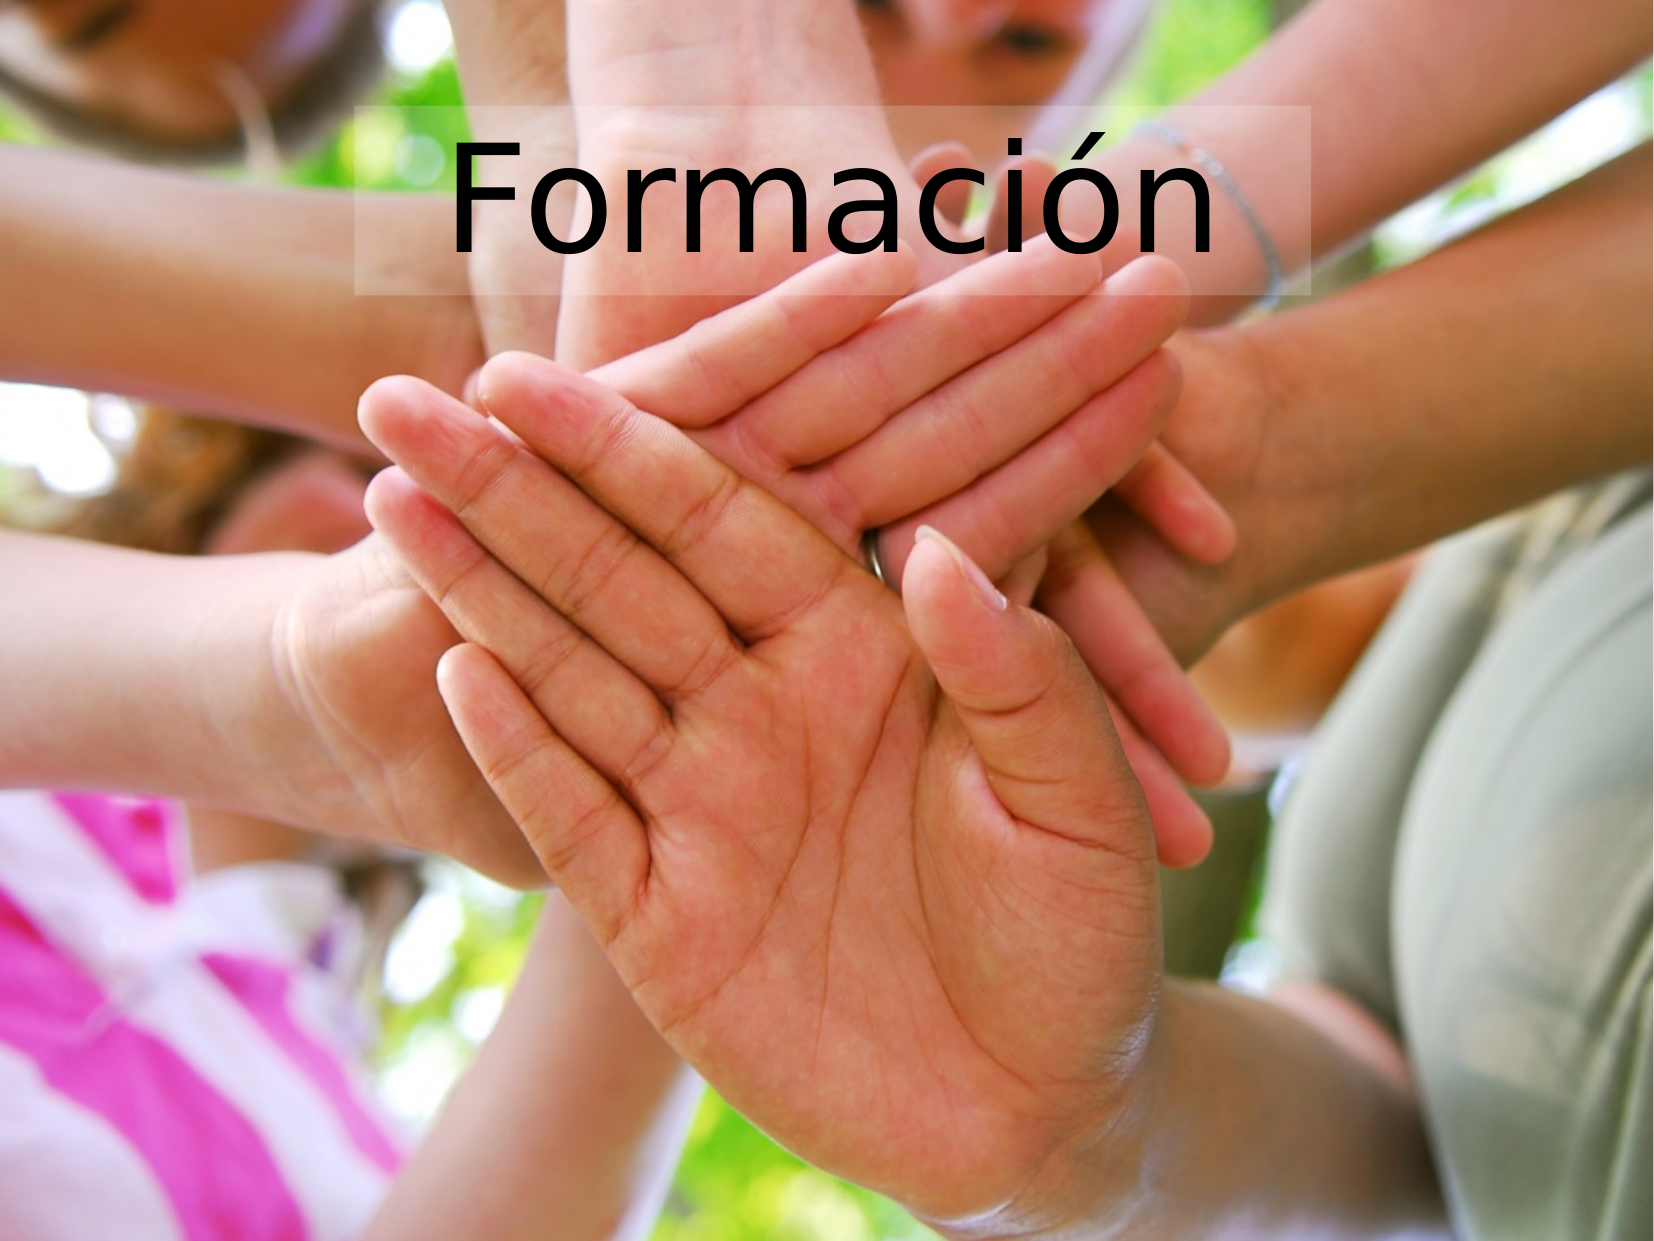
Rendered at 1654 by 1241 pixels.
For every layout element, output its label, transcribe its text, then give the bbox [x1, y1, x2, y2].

text_box Formación [354, 105, 1312, 296]
picture [0, 0, 1654, 1241]
